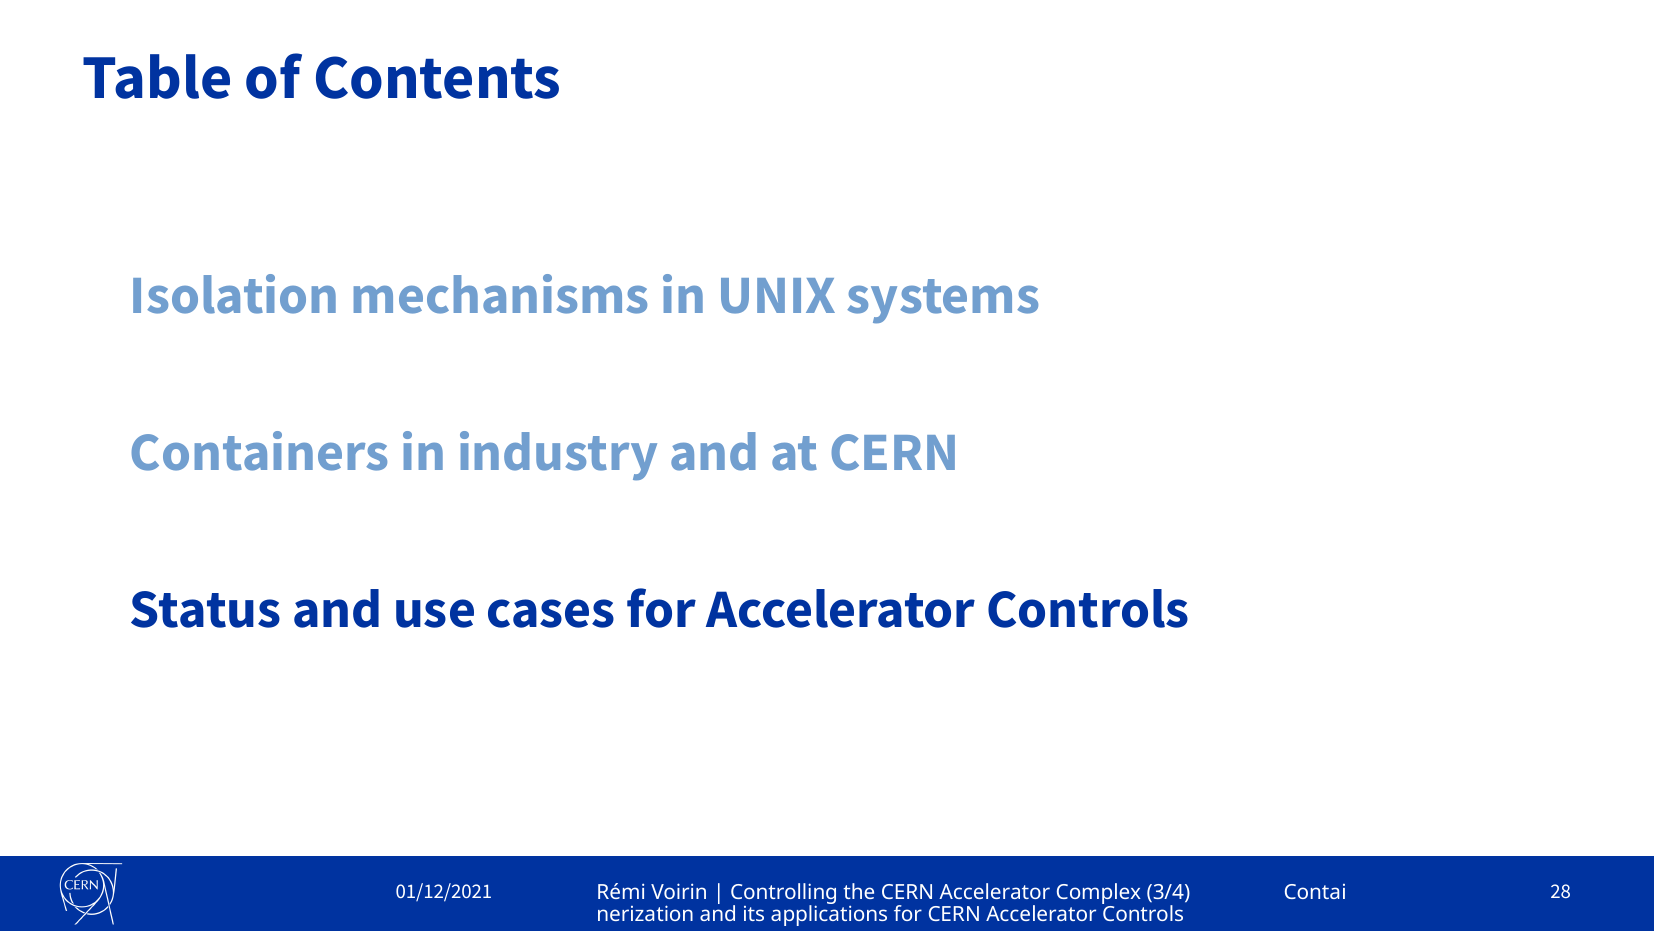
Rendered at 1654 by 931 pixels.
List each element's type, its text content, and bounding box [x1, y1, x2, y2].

title Status and use cases for Accelerator Controls [130, 573, 1619, 731]
title Table of Contents [82, 37, 1571, 195]
title Isolation mechanisms in UNIX systems [129, 259, 1619, 416]
title Containers in industry and at CERN [129, 416, 1619, 574]
picture [56, 859, 127, 928]
